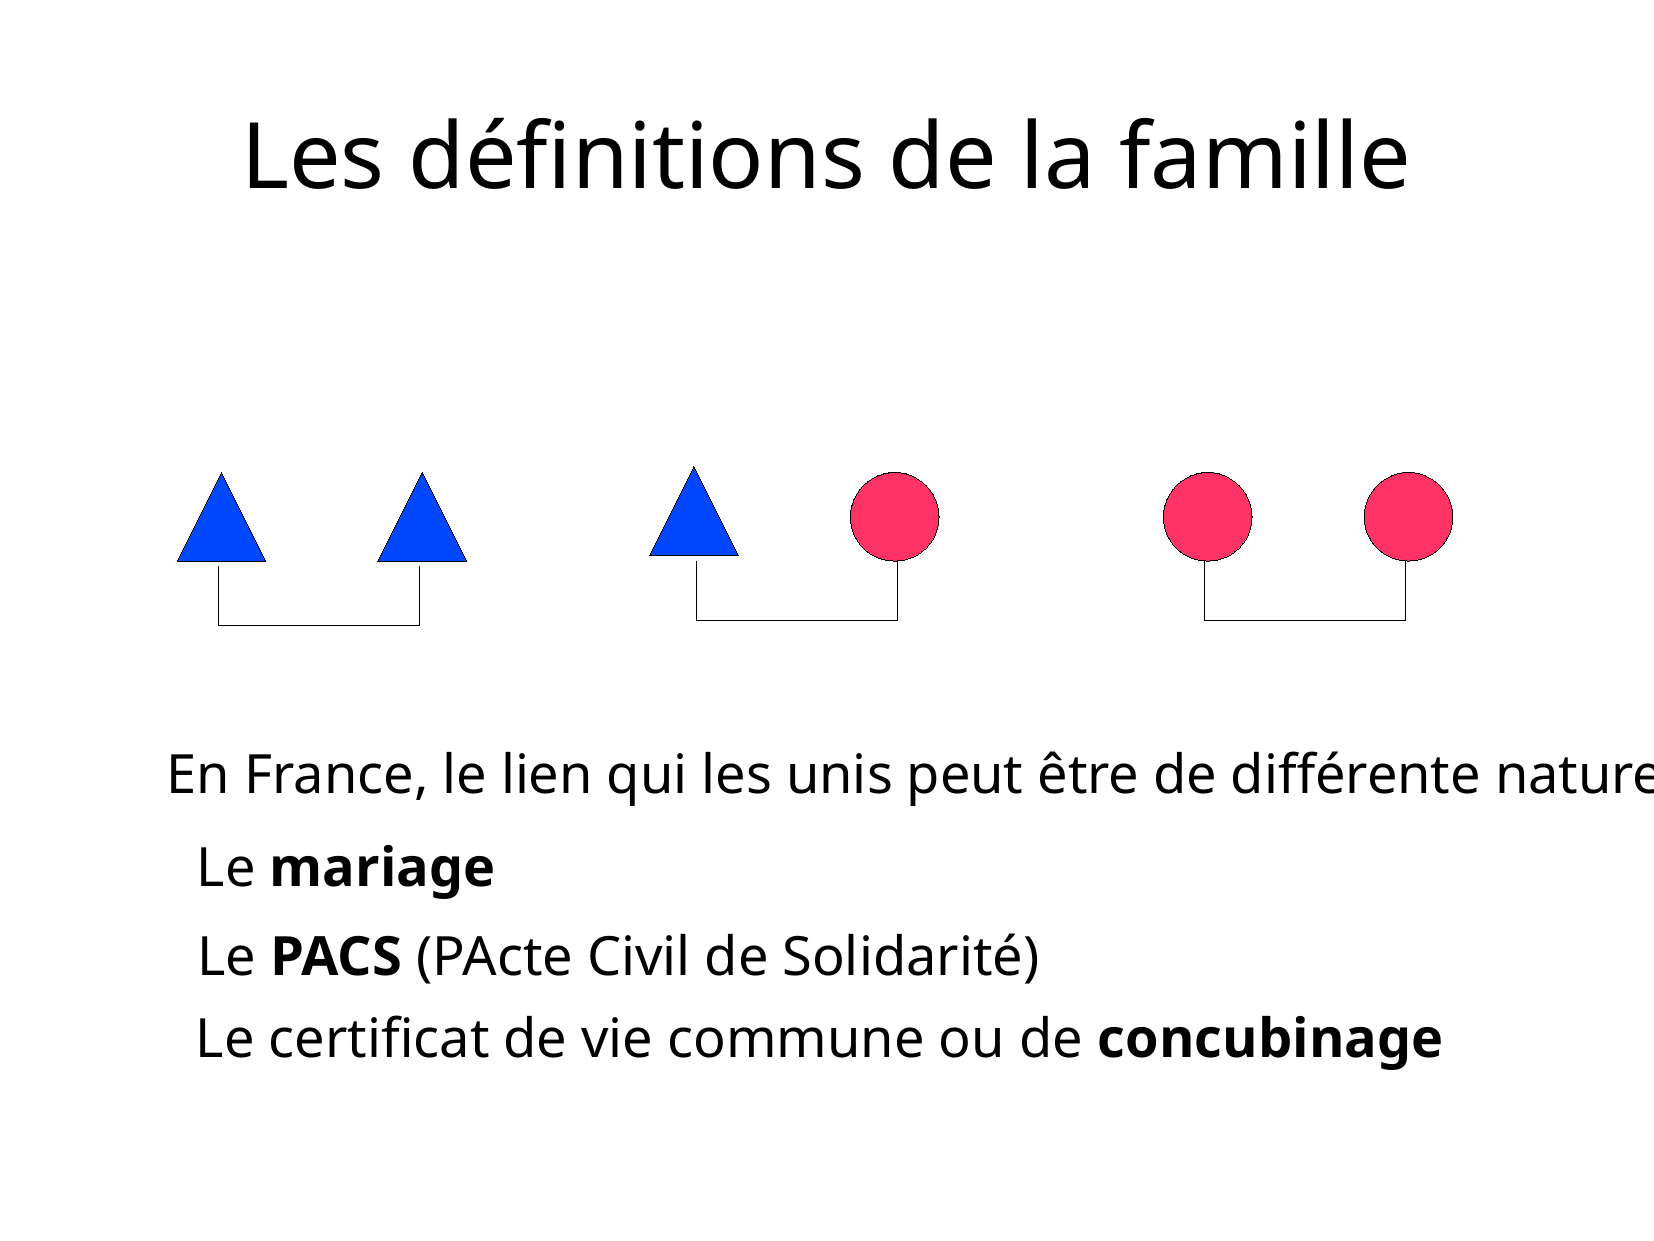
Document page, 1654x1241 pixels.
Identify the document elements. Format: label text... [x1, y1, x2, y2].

text_box [850, 472, 940, 562]
text_box Le PACS (PActe Civil de Solidarité) [182, 915, 1013, 993]
text_box [1364, 472, 1453, 562]
text_box Le mariage [182, 826, 591, 905]
text_box [177, 472, 266, 562]
text_box [649, 466, 739, 556]
text_box [1163, 472, 1253, 562]
title Les définitions de la famille [82, 49, 1571, 257]
text_box Le certificat de vie commune ou de concubinage [167, 998, 1347, 1076]
text_box En France, le lien qui les unis peut être de différente nature : [151, 733, 1506, 811]
text_box [377, 472, 467, 562]
